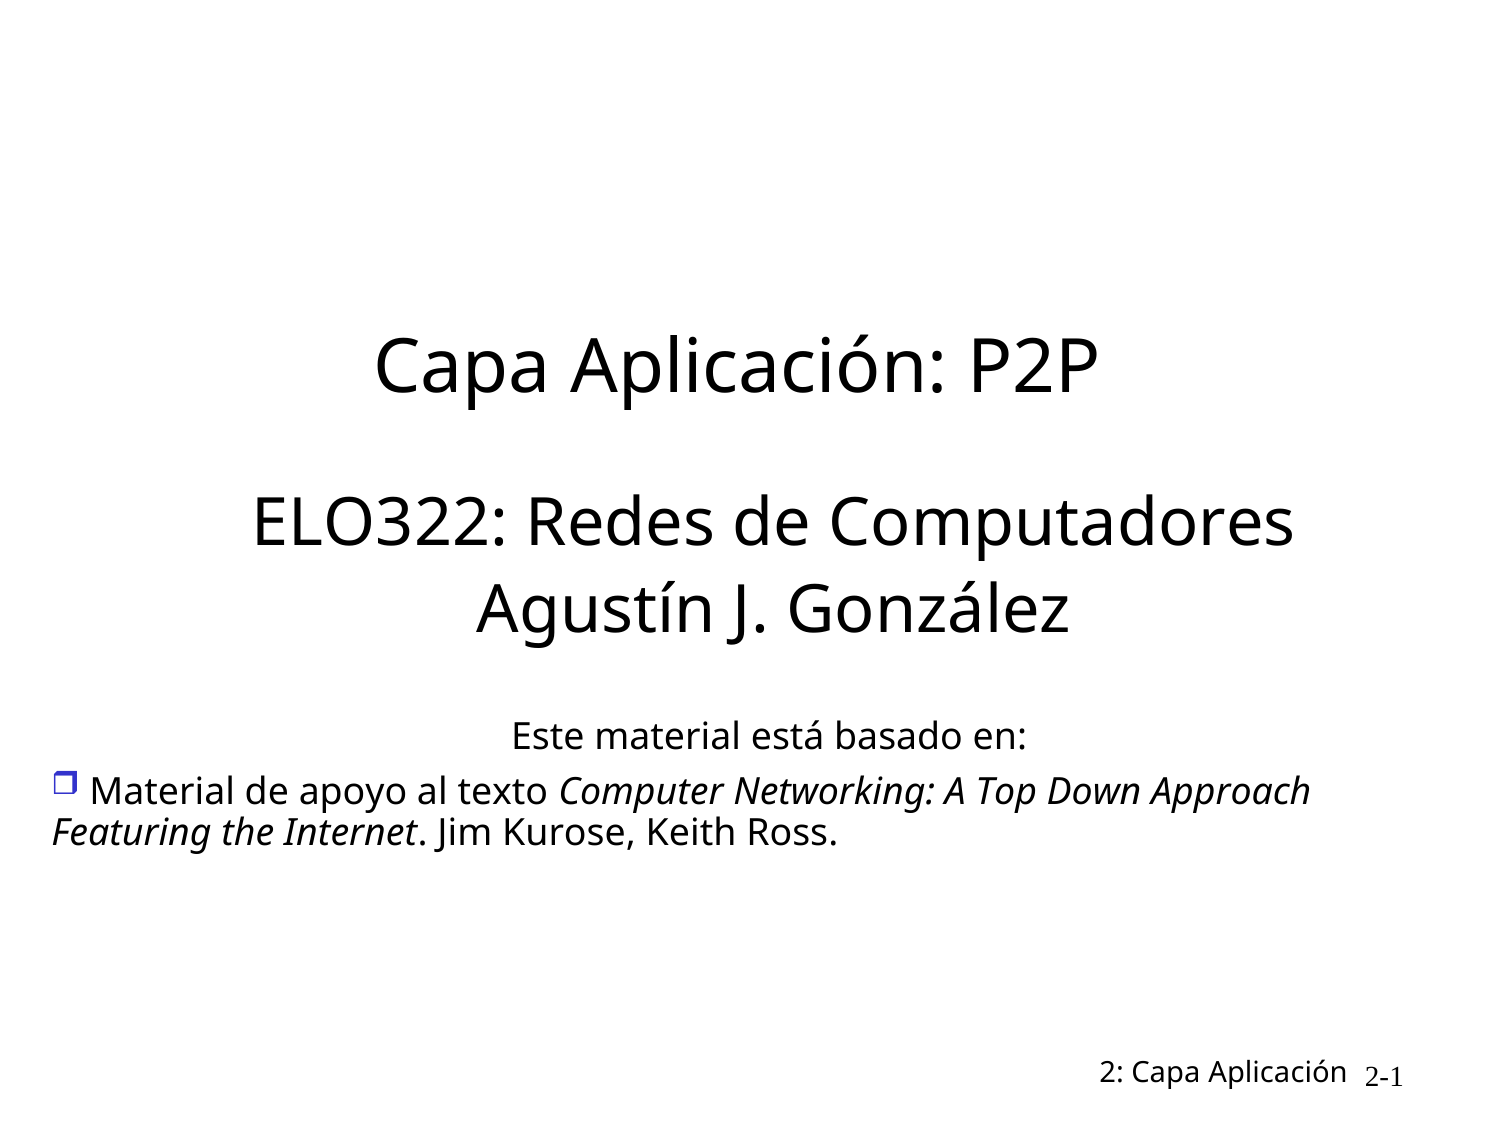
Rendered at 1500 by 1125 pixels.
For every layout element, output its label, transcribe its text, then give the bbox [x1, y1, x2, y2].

subtitle ELO322: Redes de Computadores Agustín J. González Este material está basado en: Material de apoyo al texto Computer Networking: A Top Down Approach Featuring the Internet. Jim Kurose, Keith Ross. [36, 479, 1437, 1038]
title Capa Aplicación: P2P [99, 277, 1375, 451]
